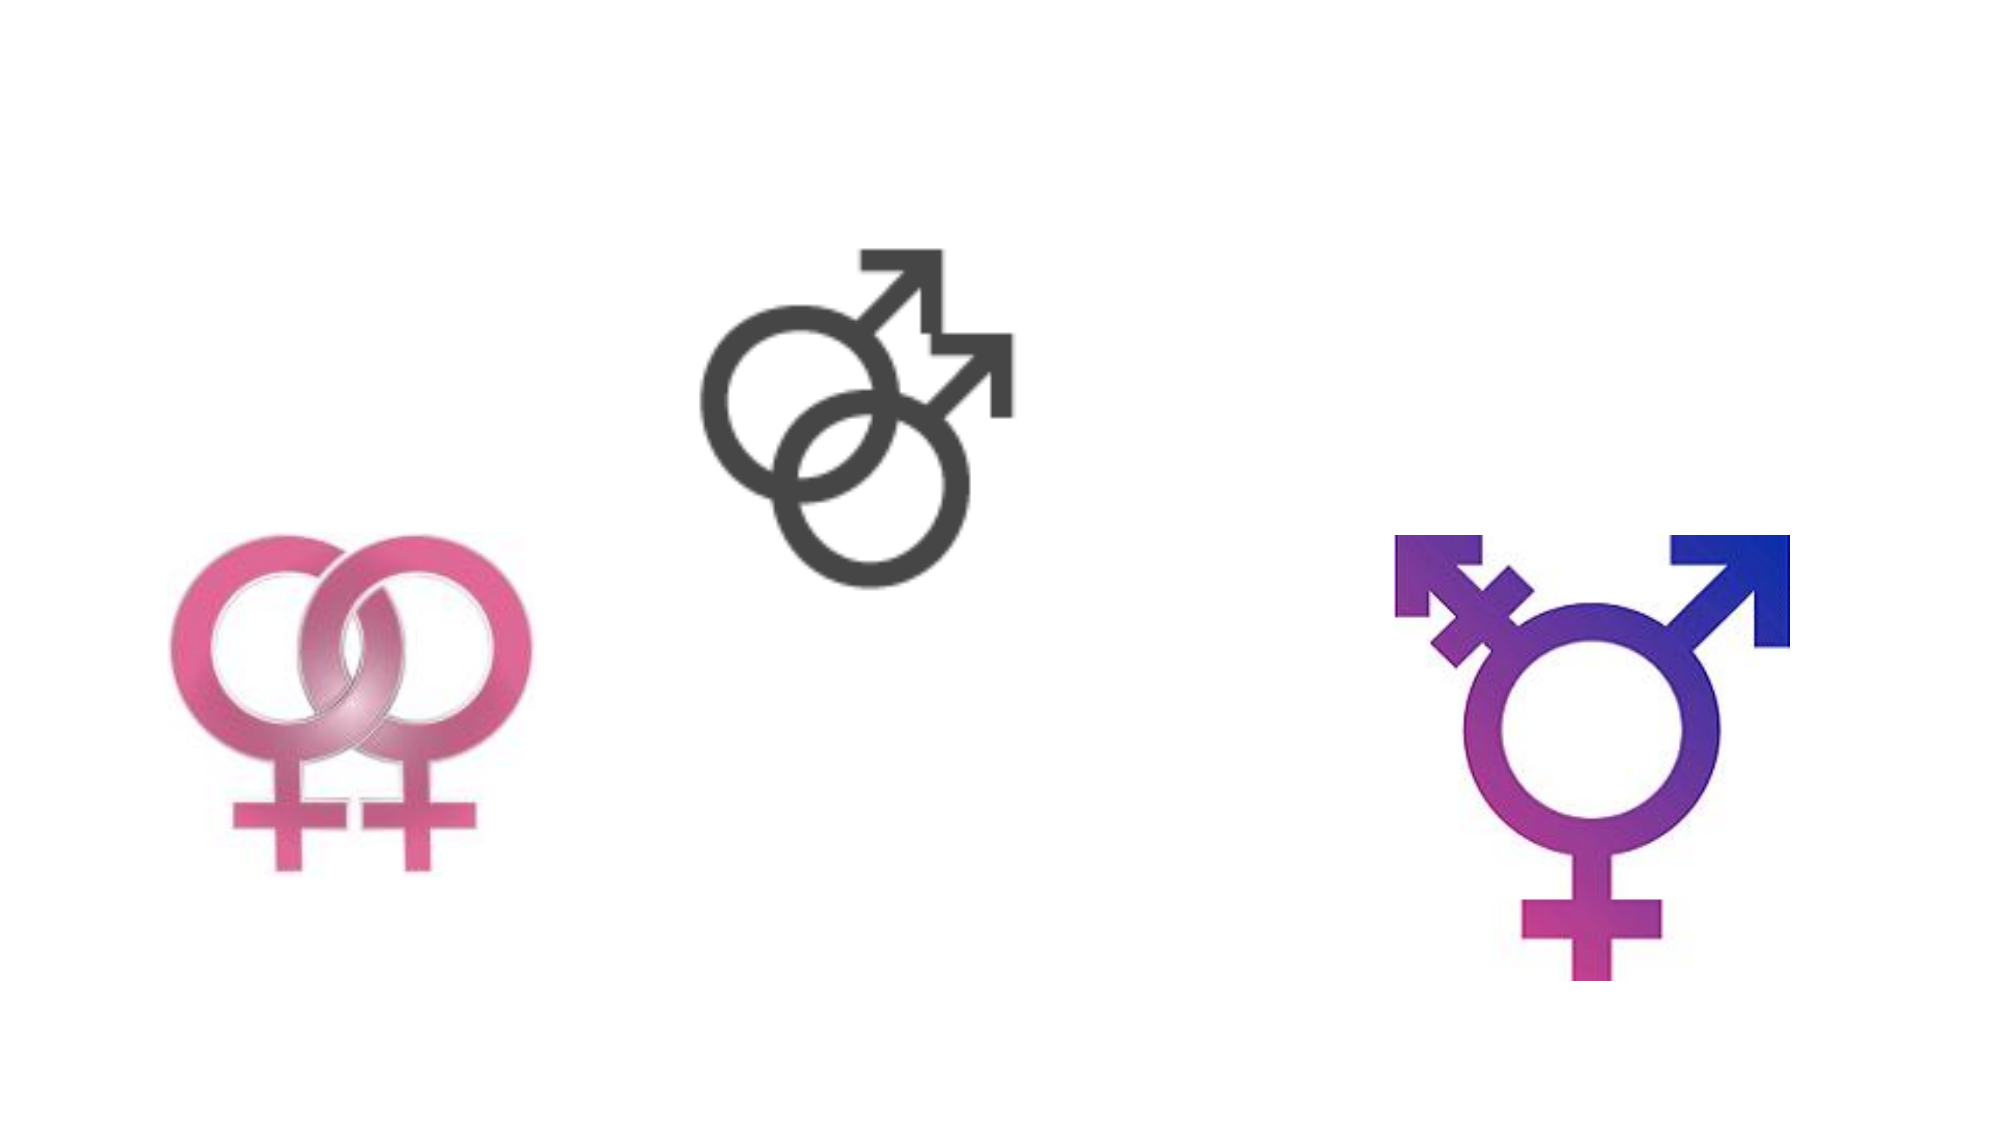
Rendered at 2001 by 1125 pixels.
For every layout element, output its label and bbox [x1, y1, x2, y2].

picture [167, 532, 537, 877]
picture [600, 149, 1125, 675]
picture [1394, 535, 1790, 981]
